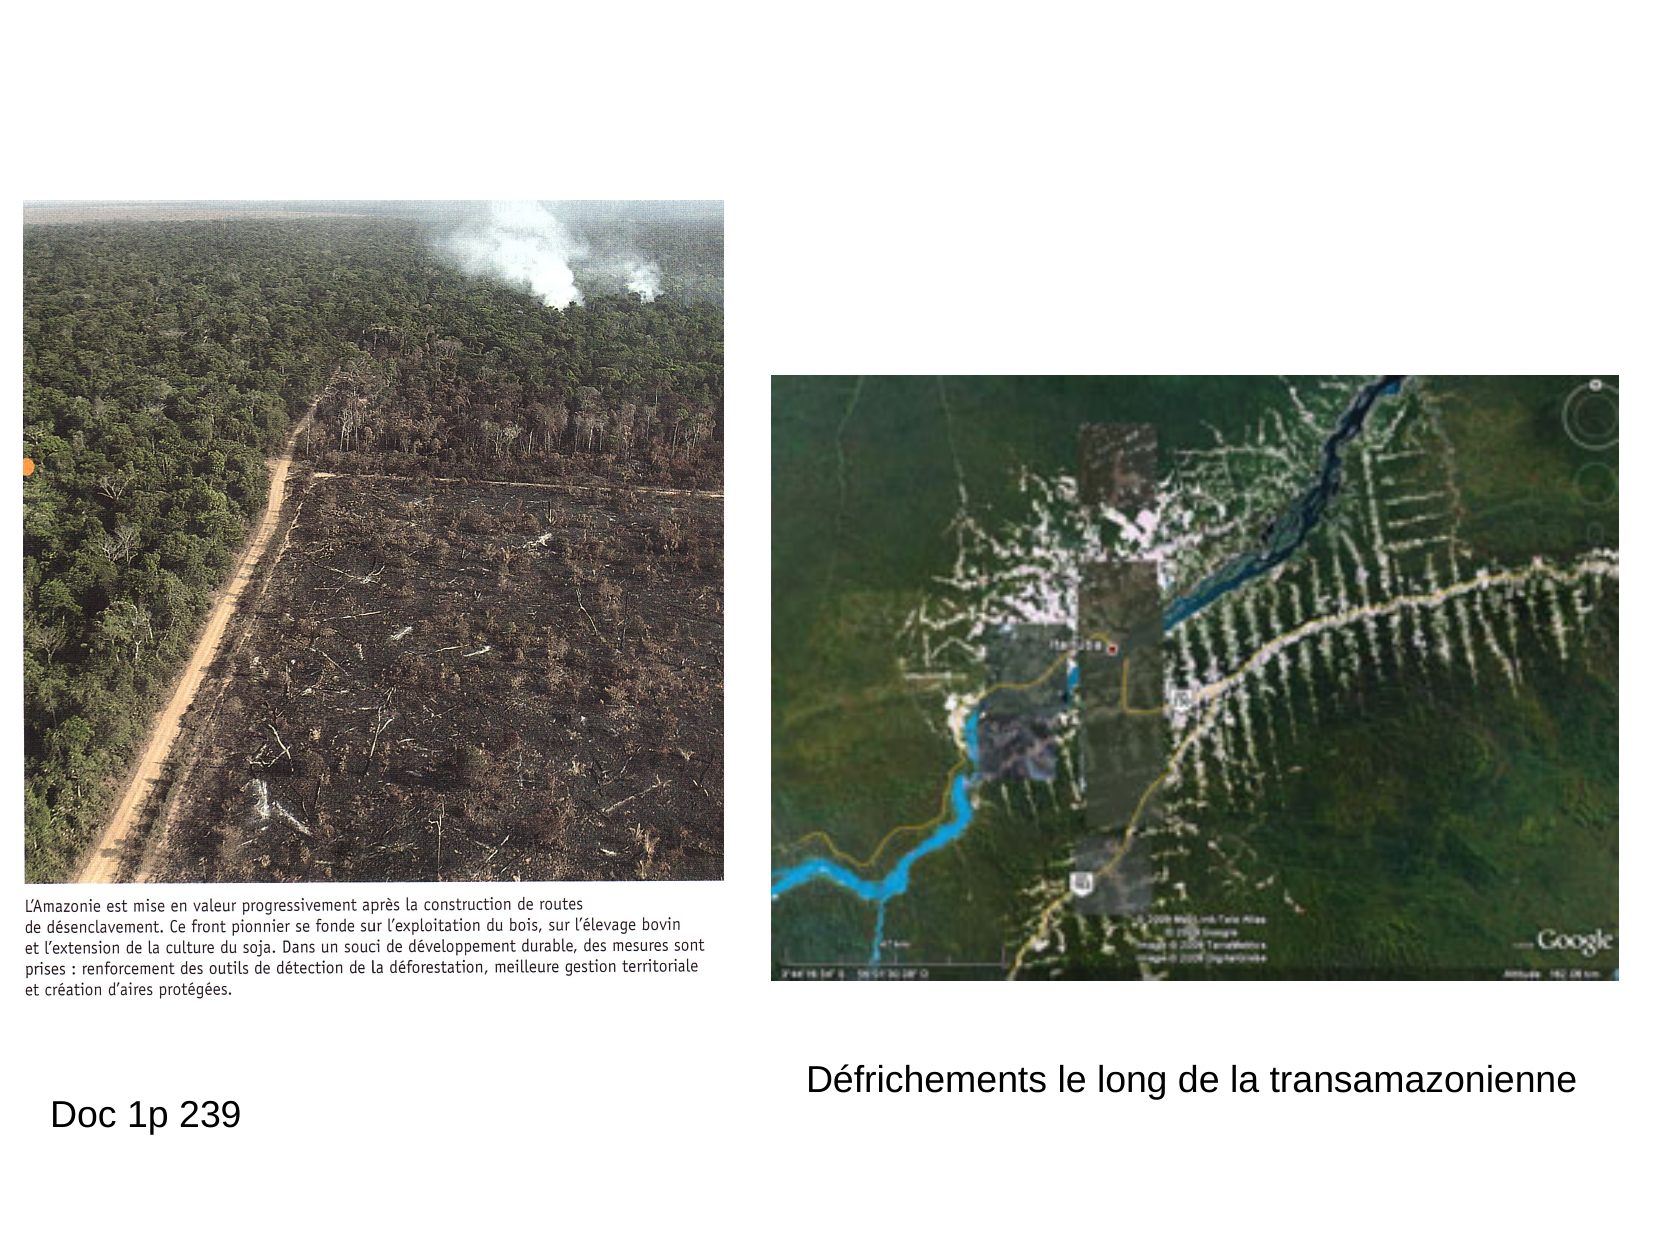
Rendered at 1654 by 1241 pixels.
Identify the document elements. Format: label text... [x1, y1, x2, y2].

picture [771, 375, 1619, 981]
text_box Doc 1p 239 [35, 1086, 257, 1144]
picture [23, 200, 724, 1004]
text_box Défrichements le long de la transamazonienne [791, 1051, 1593, 1109]
